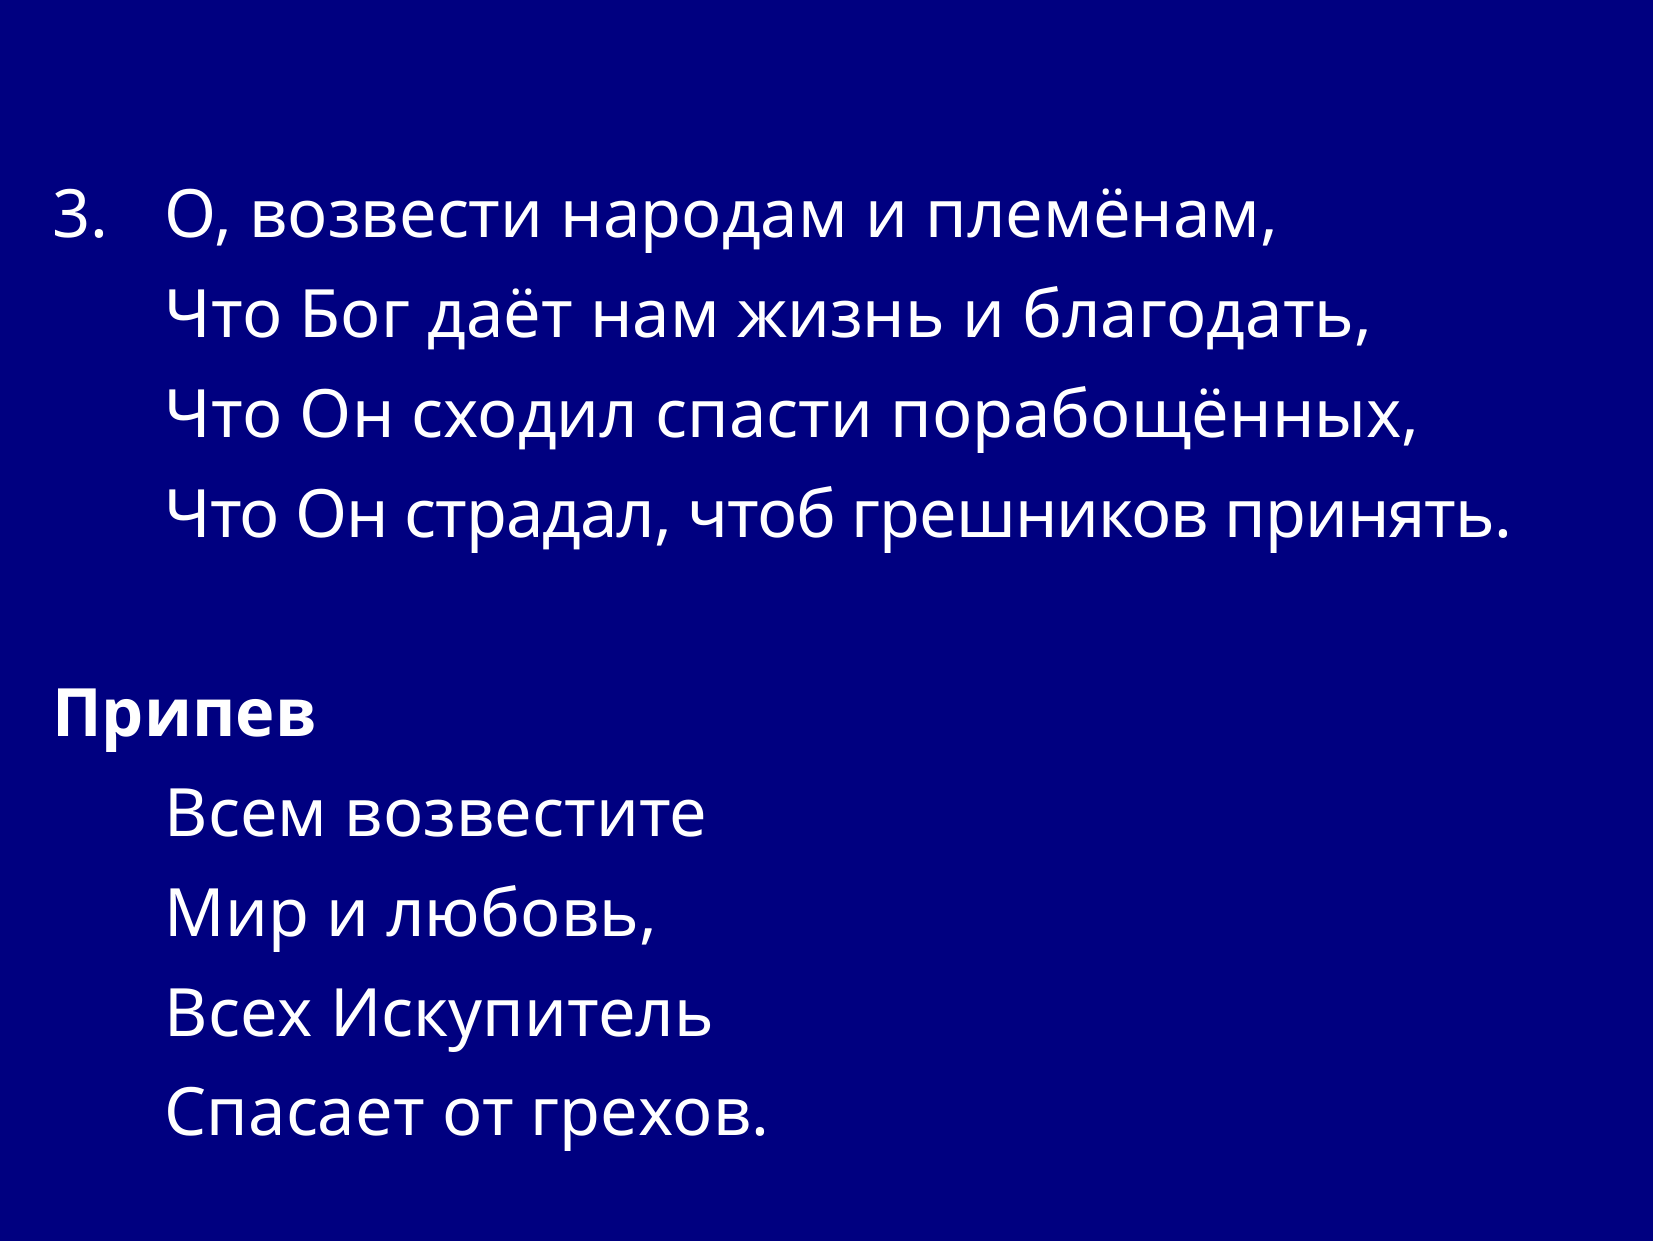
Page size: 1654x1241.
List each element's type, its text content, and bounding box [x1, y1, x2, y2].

text_box 3. О, возвести народам и племёнам, Что Бог даёт нам жизнь и благодать, Что Он сходил спасти порабощённых, Что Он страдал, чтоб грешников принять. Припев Всем возвестите Мир и любовь, Всех Искупитель Спасает от грехов. [37, 150, 1651, 1163]
